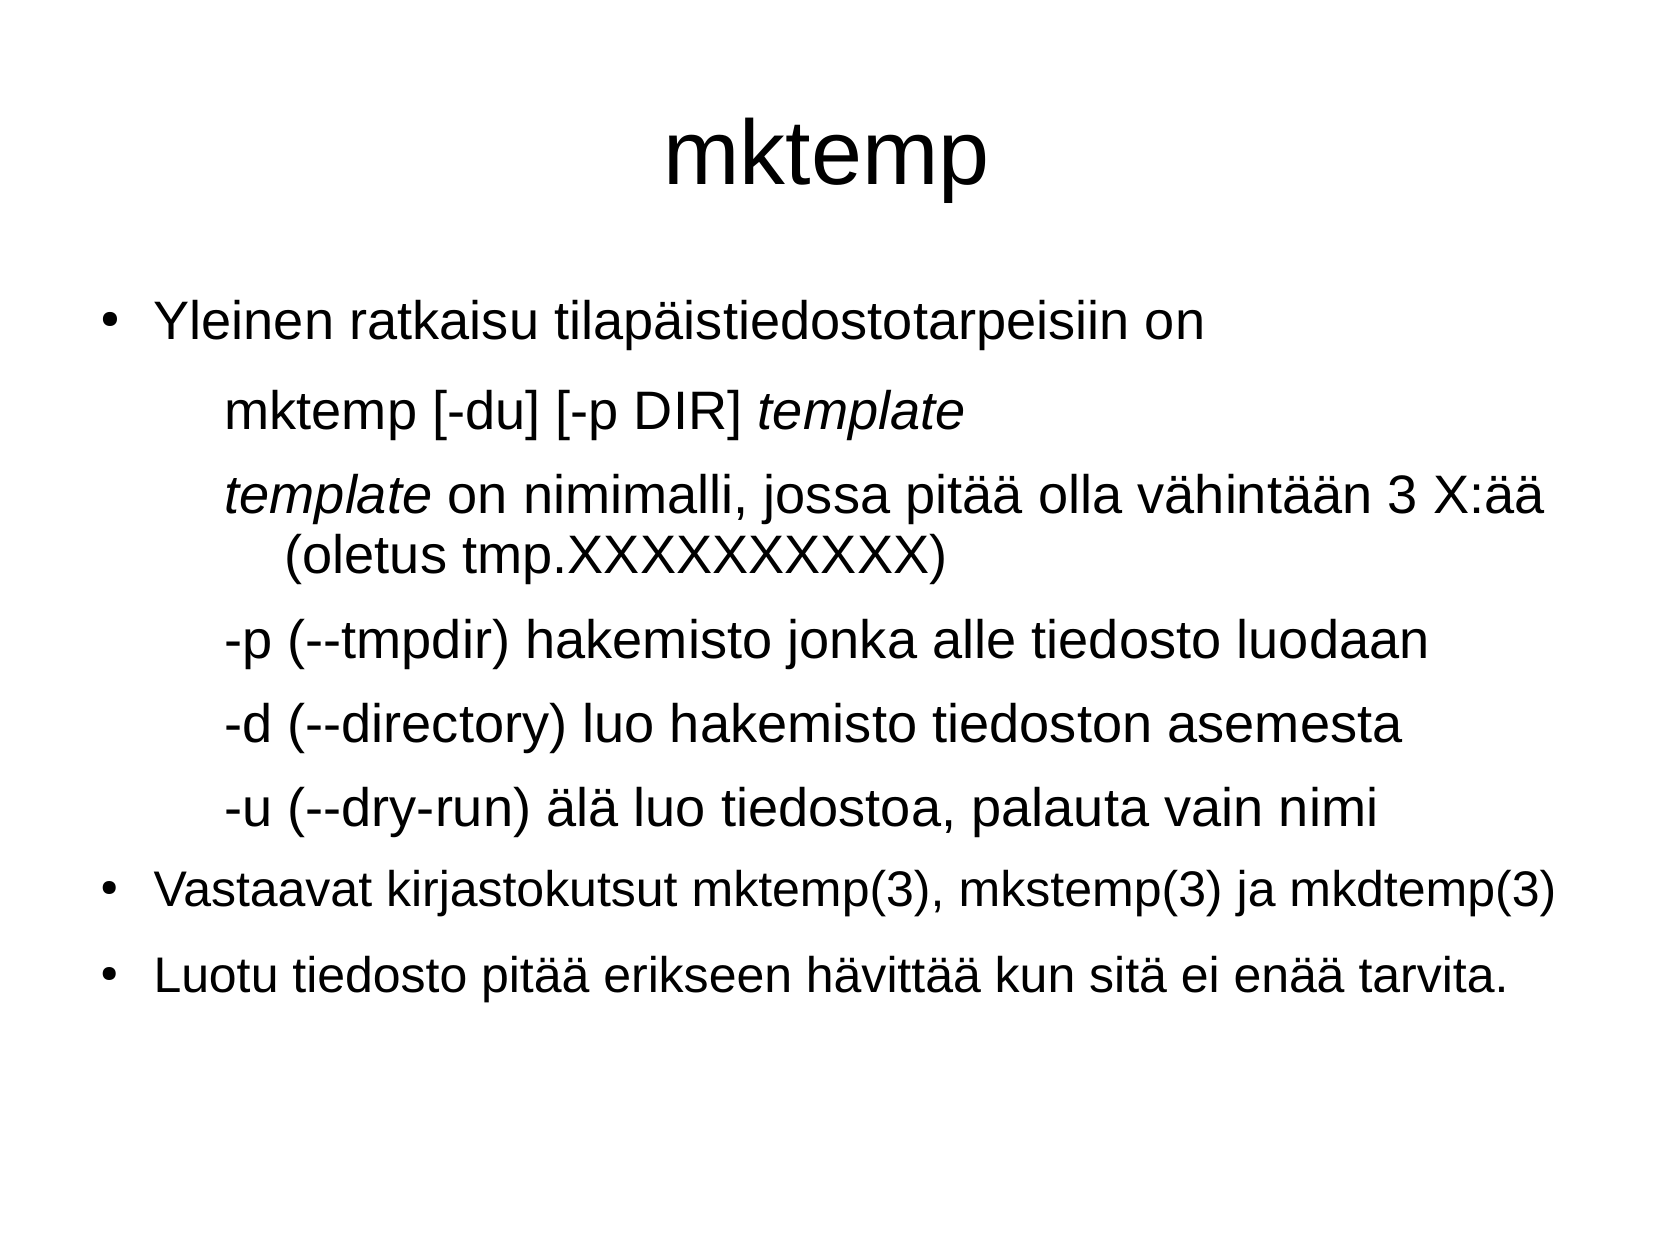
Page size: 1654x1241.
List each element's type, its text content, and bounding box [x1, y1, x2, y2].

list Yleinen ratkaisu tilapäistiedostotarpeisiin on mktemp [-du] [-p DIR] template template on nimimalli, jossa pitää olla vähintään 3 X:ää (oletus tmp.XXXXXXXXXX) -p (--tmpdir) hakemisto jonka alle tiedosto luodaan -d (--directory) luo hakemisto tiedoston asemesta -u (--dry-run) älä luo tiedostoa, palauta vain nimi Vastaavat kirjastokutsut mktemp(3), mkstemp(3) ja mkdtemp(3) Luotu tiedosto pitää erikseen hävittää kun sitä ei enää tarvita. [82, 290, 1571, 1010]
title mktemp [82, 49, 1571, 257]
